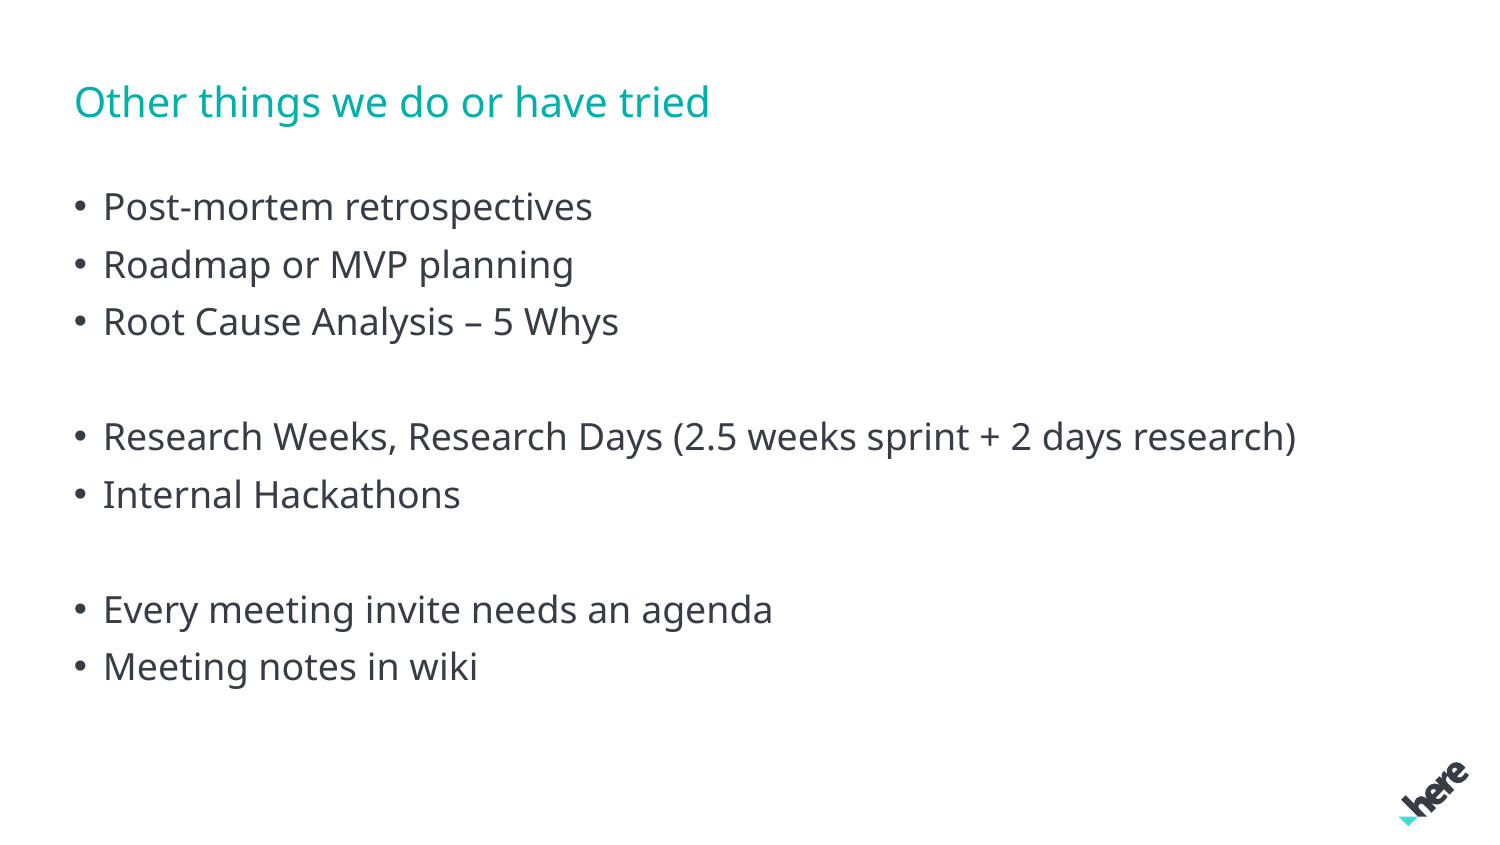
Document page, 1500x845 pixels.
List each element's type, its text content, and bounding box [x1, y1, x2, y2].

list Post-mortem retrospectives Roadmap or MVP planning Root Cause Analysis – 5 Whys Research Weeks, Research Days (2.5 weeks sprint + 2 days research) Internal Hackathons Every meeting invite needs an agenda Meeting notes in wiki [68, 180, 1388, 757]
title Other things we do or have tried [68, 34, 1388, 130]
